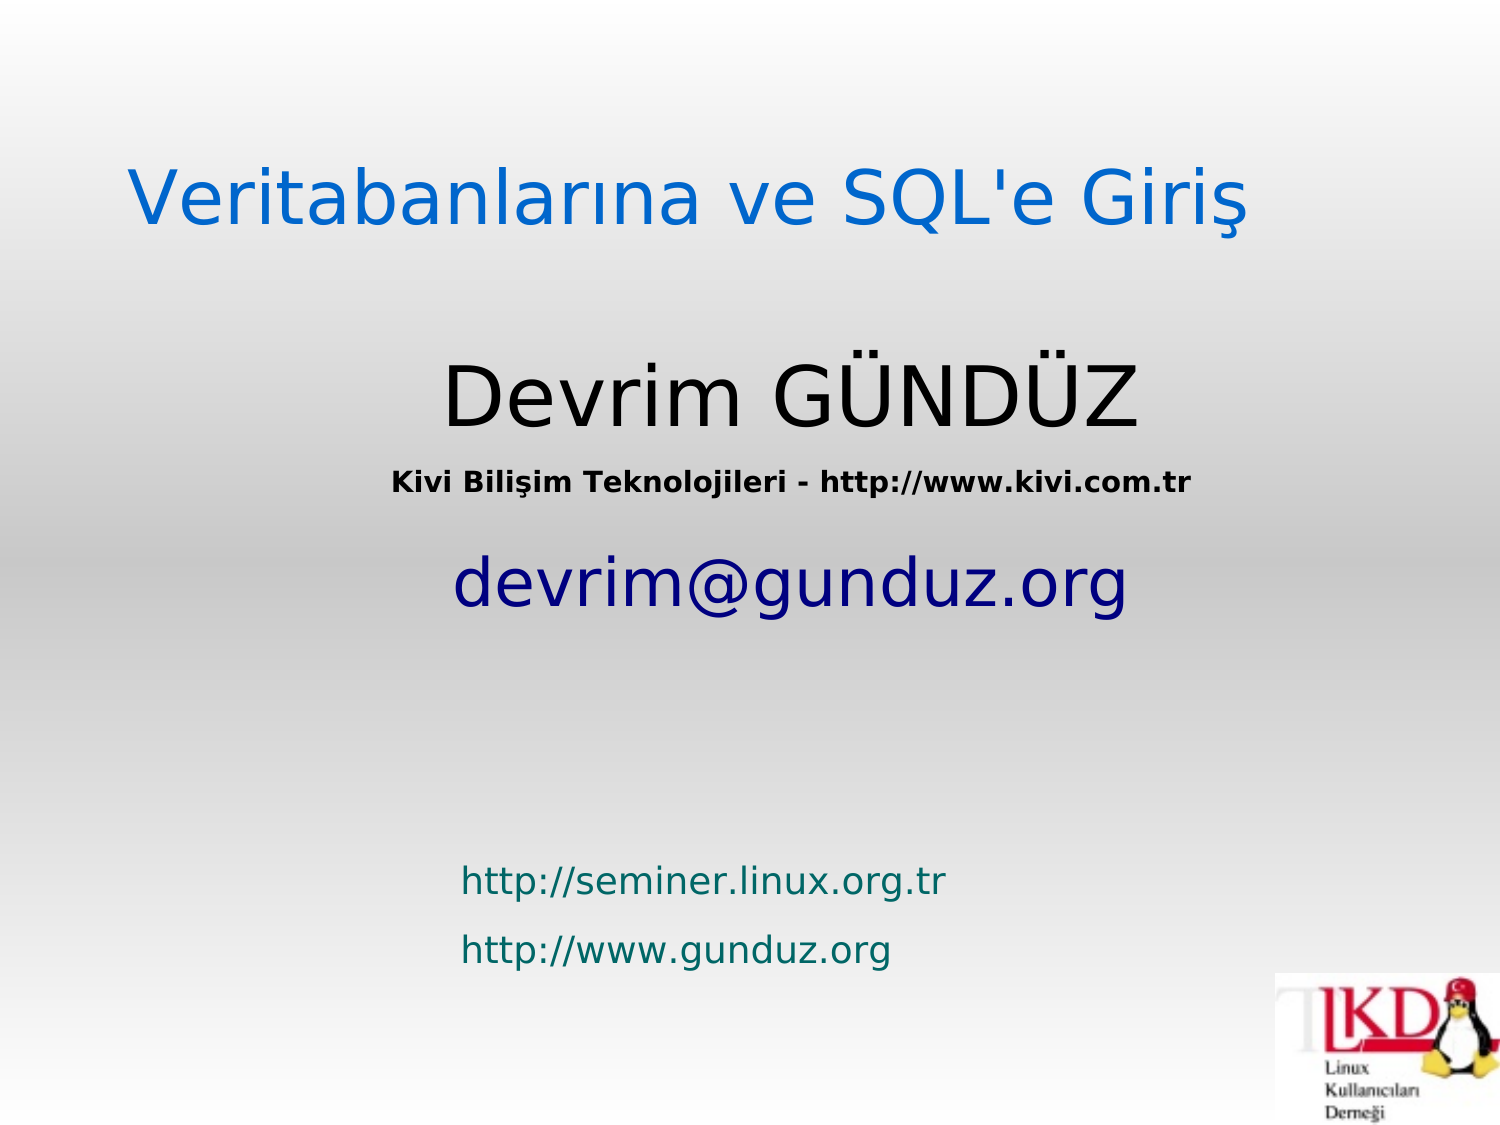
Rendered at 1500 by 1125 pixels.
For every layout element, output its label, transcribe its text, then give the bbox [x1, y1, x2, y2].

text_box http://seminer.linux.org.tr http://www.gunduz.org [445, 850, 1051, 984]
title Veritabanlarına ve SQL'e Giriş [112, 113, 1388, 250]
text_box Devrim GÜNDÜZ Kivi Bilişim Teknolojileri - http://www.kivi.com.tr devrim@gunduz.org [324, 337, 1259, 627]
picture [1275, 973, 1500, 1125]
